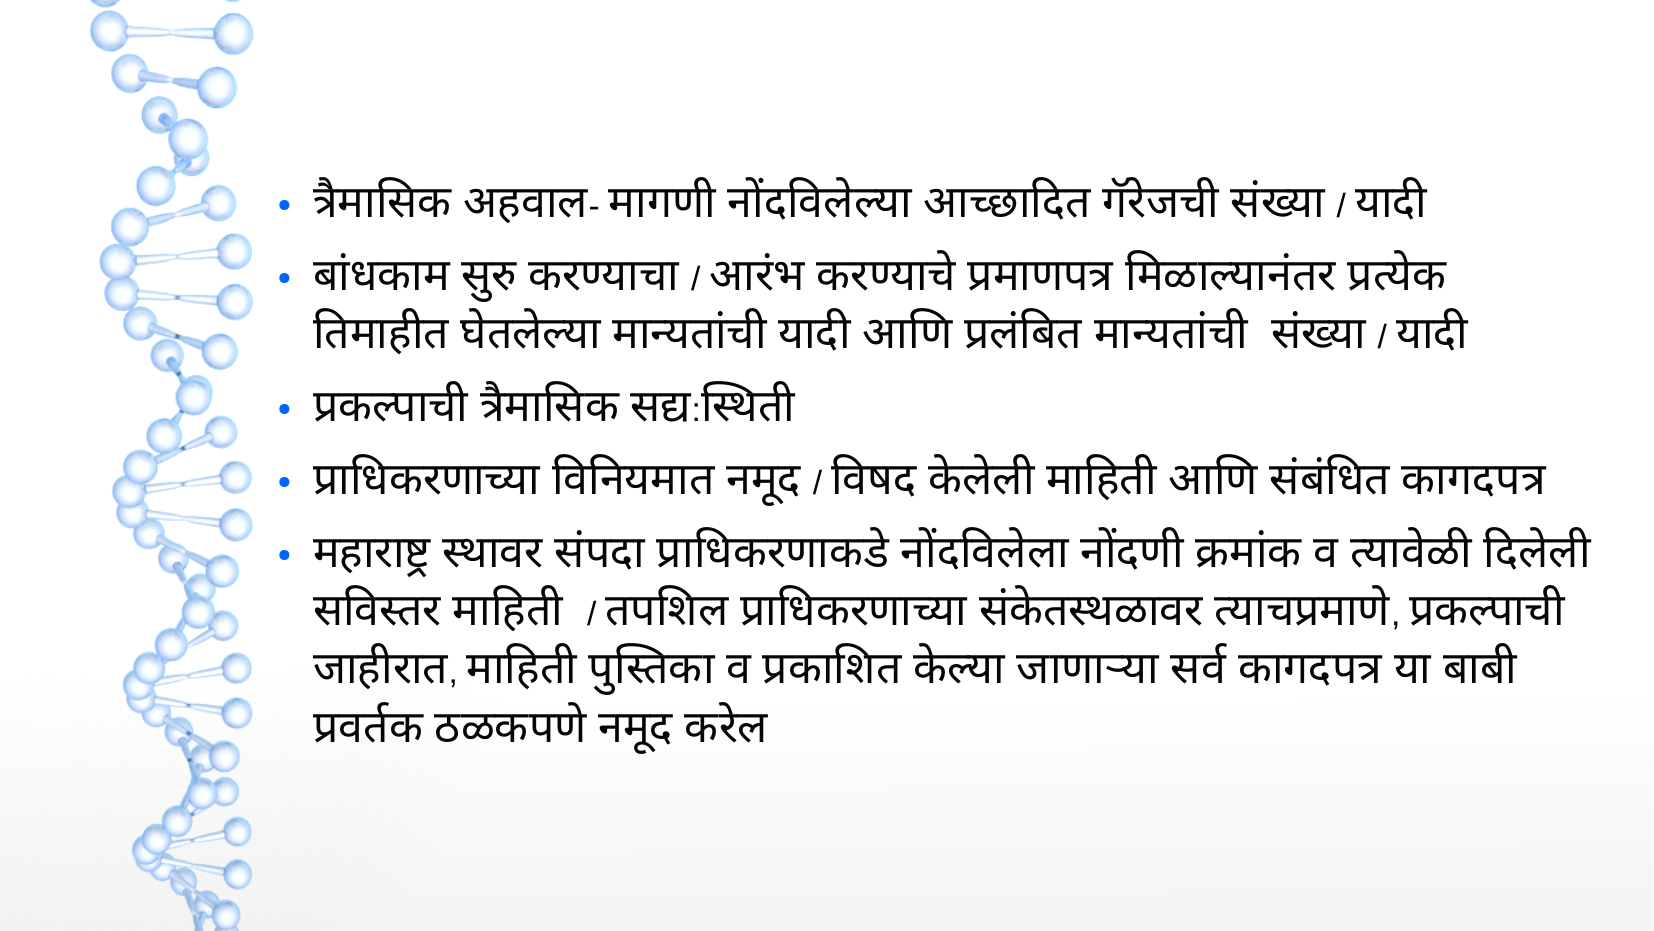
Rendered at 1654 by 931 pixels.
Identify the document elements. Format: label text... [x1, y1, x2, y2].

list त्रैमासिक अहवाल- मागणी नोंदविलेल्या आच्छादित गॅरेजची संख्या / यादी बांधकाम सुरु करण्याचा / आरंभ करण्याचे प्रमाणपत्र मिळाल्यानंतर प्रत्येक तिमाहीत घेतलेल्या मान्यतांची यादी आणि प्रलंबित मान्यतांची संख्या / यादी प्रकल्पाची त्रैमासिक सद्य:स्थिती प्राधिकरणाच्या विनियमात नमूद / विषद केलेली माहिती आणि संबंधित कागदपत्र महाराष्ट्र स्थावर संपदा प्राधिकरणाकडे नोंदविलेला नोंदणी क्रमांक व त्यावेळी दिलेली सविस्तर माहिती / तपशिल प्राधिकरणाच्या संकेतस्थळावर त्याचप्रमाणे, प्रकल्पाची जाहीरात, माहिती पुस्तिका व प्रकाशित केल्या जाणाऱ्या सर्व कागदपत्र या बाबी प्रवर्तक ठळकपणे नमूद करेल [265, 177, 1595, 764]
picture [0, 0, 1654, 931]
